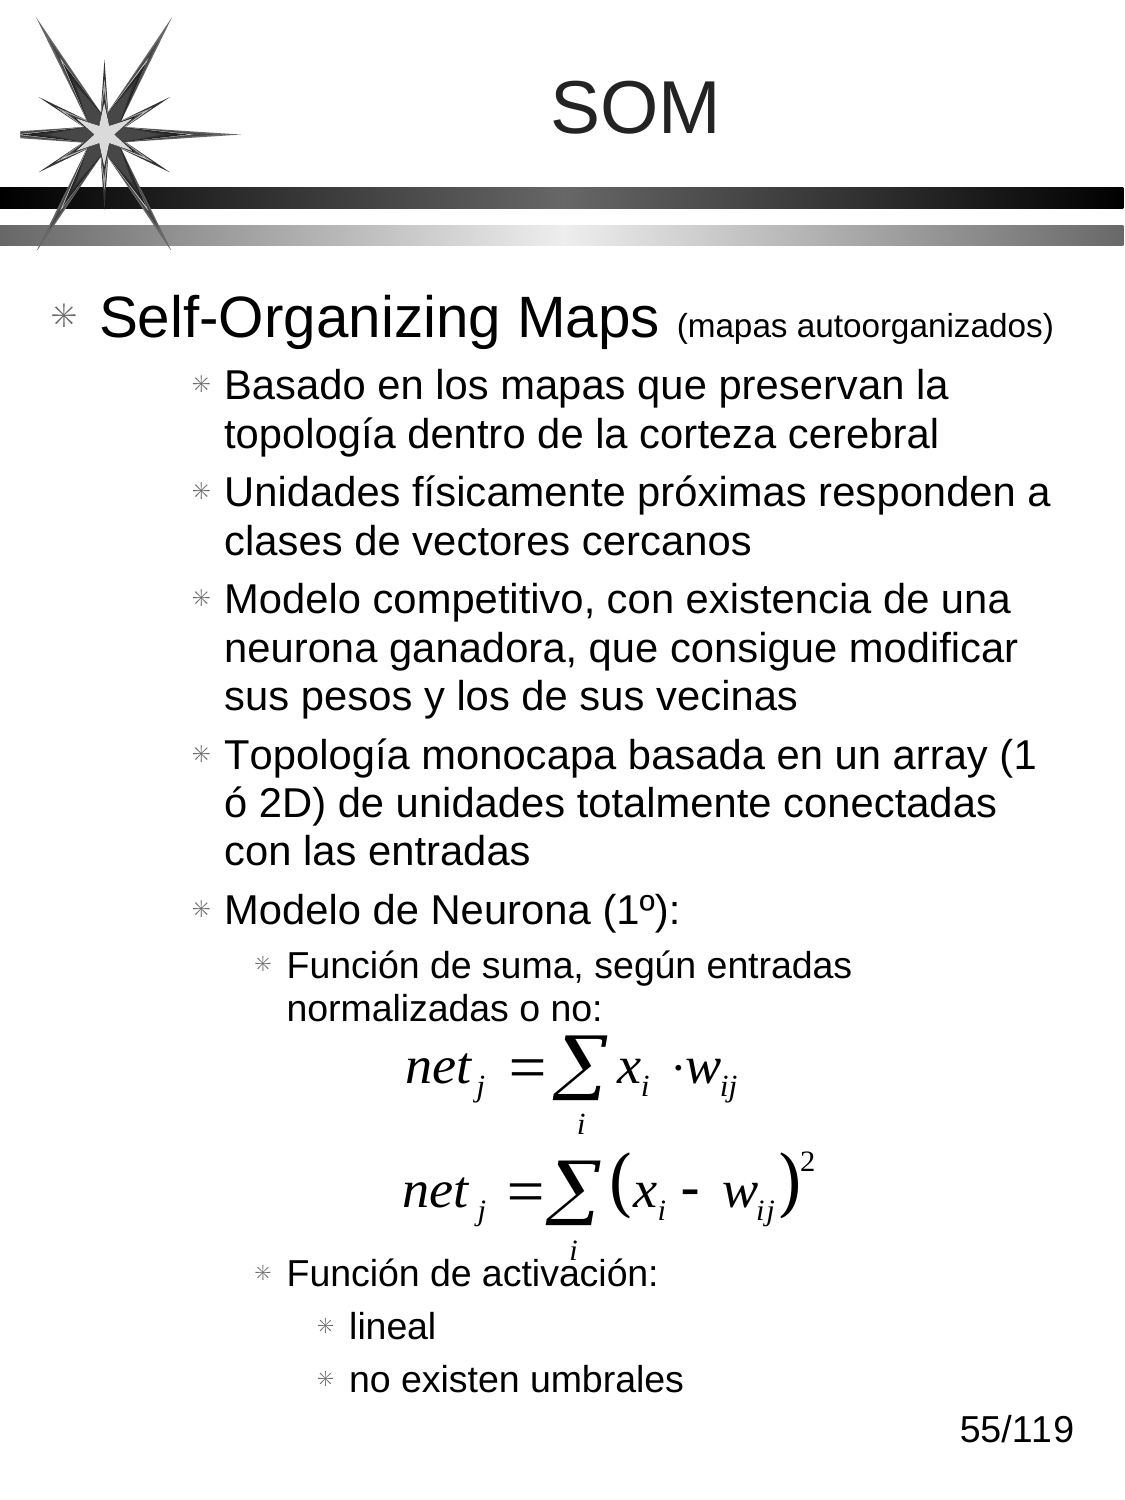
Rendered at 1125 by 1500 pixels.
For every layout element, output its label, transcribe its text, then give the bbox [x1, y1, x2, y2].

list Self-Organizing Maps (mapas autoorganizados) Basado en los mapas que preservan la topología dentro de la corteza cerebral Unidades físicamente próximas responden a clases de vectores cercanos Modelo competitivo, con existencia de una neurona ganadora, que consigue modificar sus pesos y los de sus vecinas Topología monocapa basada en un array (1 ó 2D) de unidades totalmente conectadas con las entradas Modelo de Neurona (1º): Función de suma, según entradas normalizadas o no: Función de activación: lineal no existen umbrales [37, 275, 1075, 1465]
title SOM [174, 3, 1097, 210]
chart [396, 1026, 970, 1291]
